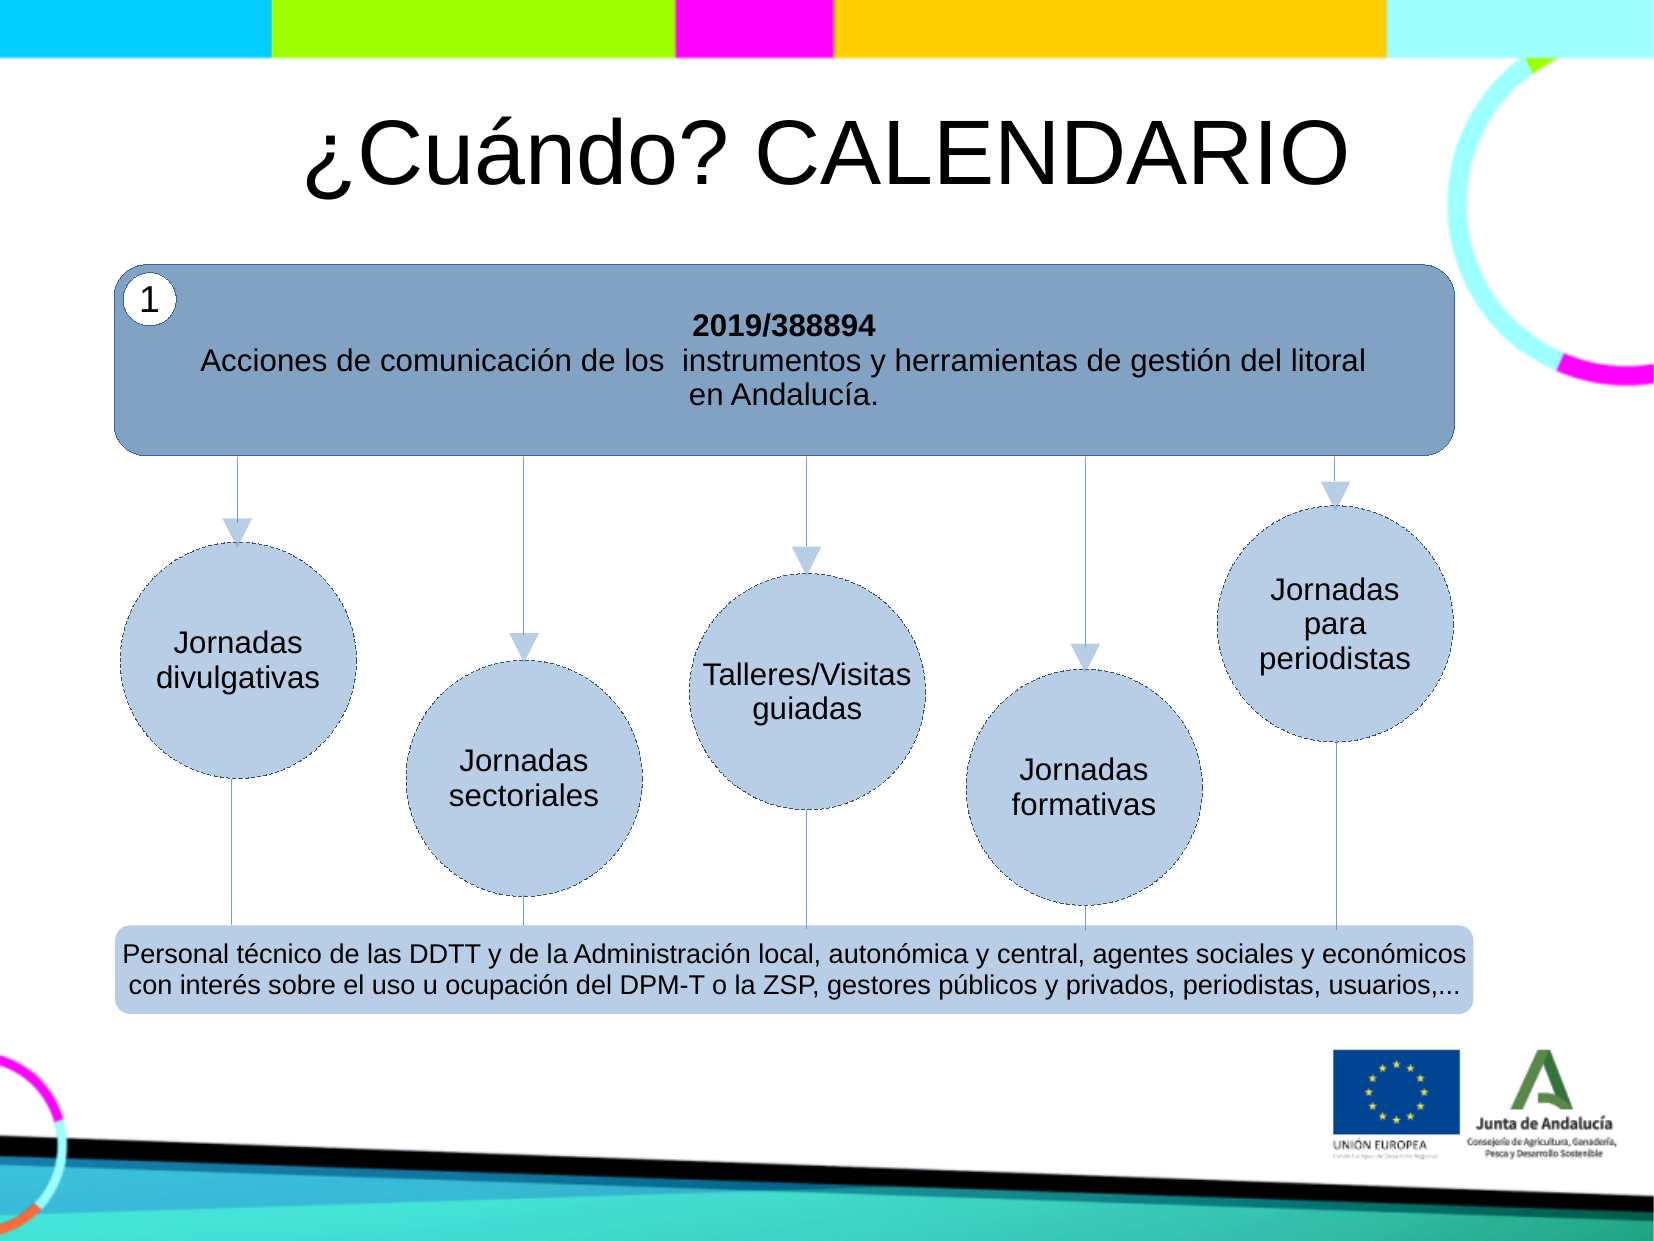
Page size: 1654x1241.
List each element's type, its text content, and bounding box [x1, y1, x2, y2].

text_box Personal técnico de las DDTT y de la Administración local, autonómica y central, agentes sociales y económicos con interés sobre el uso u ocupación del DPM-T o la ZSP, gestores públicos y privados, periodistas, usuarios,... [115, 925, 1474, 1015]
text_box Jornadas sectoriales [406, 660, 643, 897]
text_box Jornadas formativas [966, 669, 1203, 906]
text_box [791, 546, 822, 577]
title ¿Cuándo? CALENDARIO [82, 49, 1571, 257]
text_box Jornadas divulgativas [120, 542, 357, 779]
text_box [509, 633, 539, 663]
text_box 1 [123, 272, 177, 326]
text_box [222, 518, 253, 549]
text_box Jornadas para periodistas [1217, 505, 1454, 743]
text_box [1070, 643, 1101, 674]
text_box [1320, 481, 1351, 512]
text_box 2019/388894 Acciones de comunicación de los instrumentos y herramientas de gestión del litoral en Andalucía. [114, 264, 1455, 456]
text_box Talleres/Visitas guiadas [689, 573, 926, 810]
